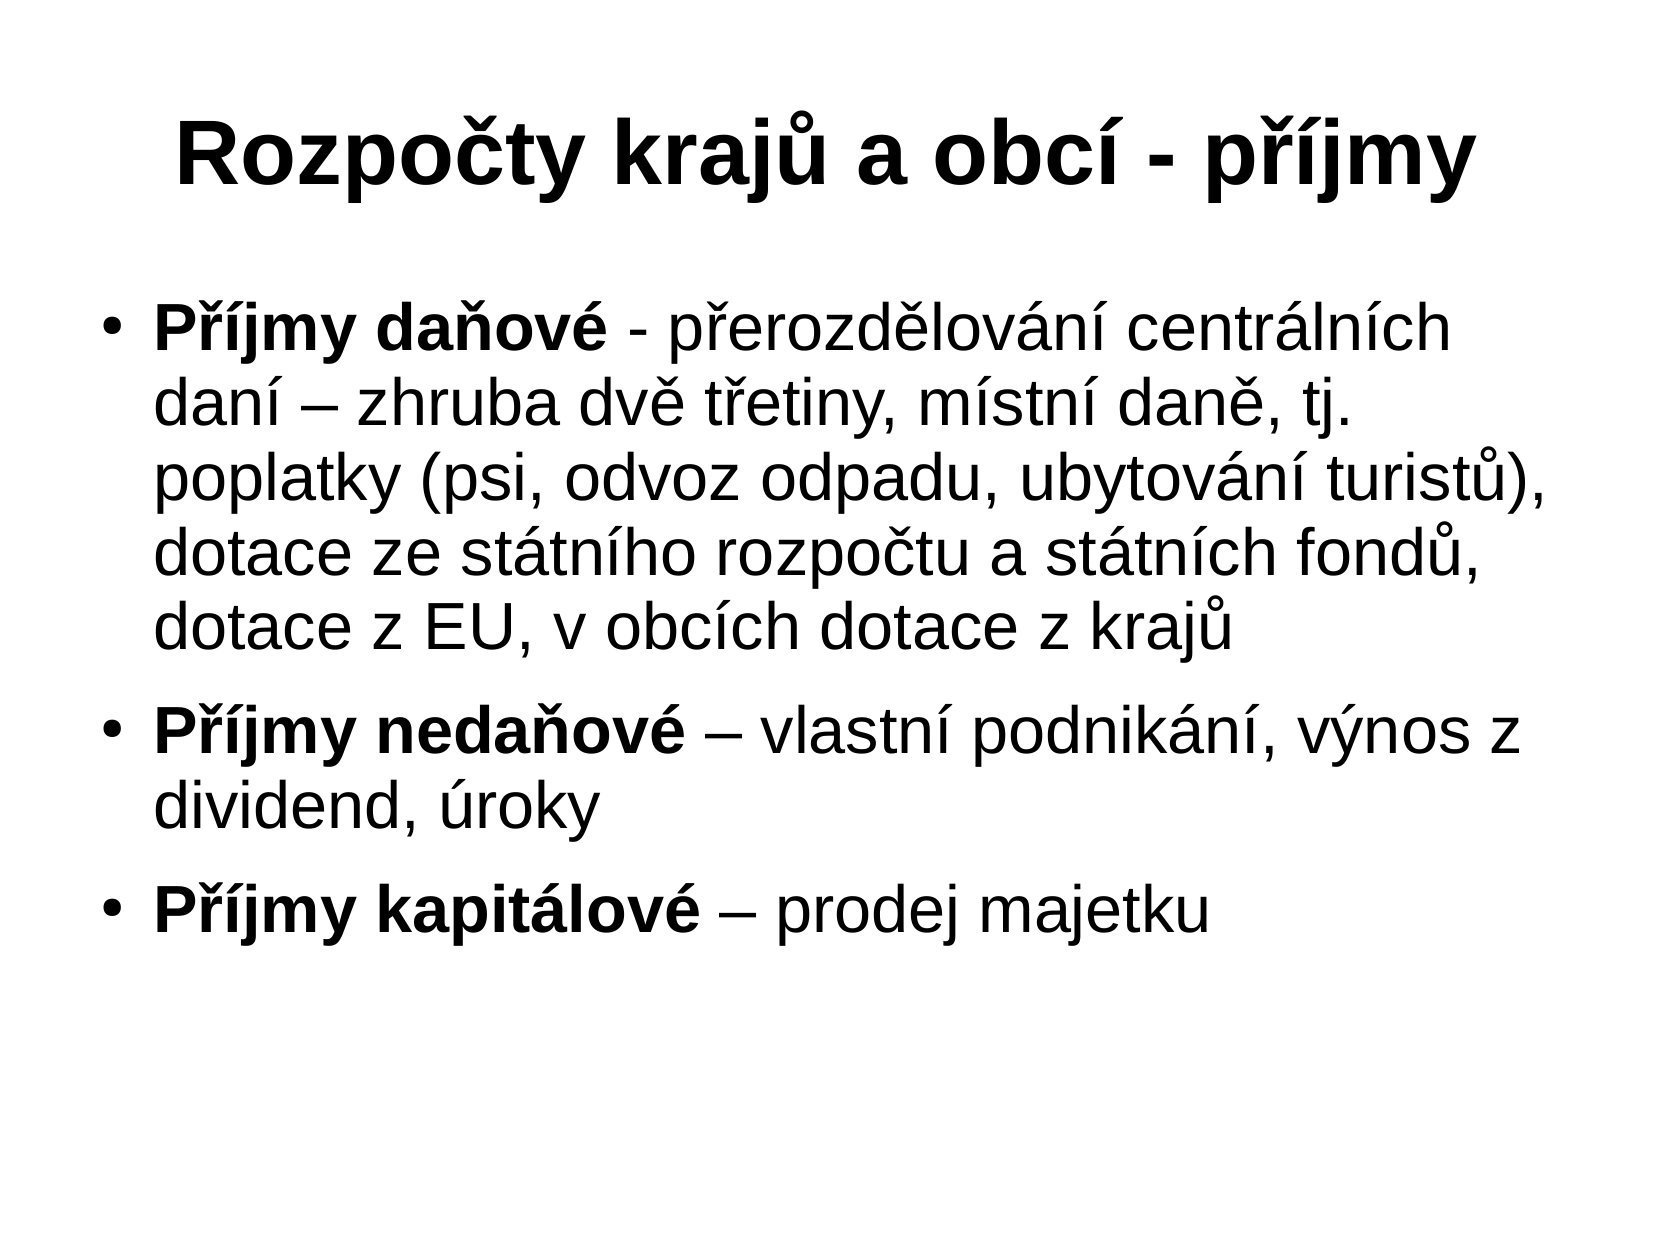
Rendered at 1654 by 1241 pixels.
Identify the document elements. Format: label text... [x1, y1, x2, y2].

title Rozpočty krajů a obcí - příjmy [82, 49, 1571, 257]
list Příjmy daňové - přerozdělování centrálních daní – zhruba dvě třetiny, místní daně, tj. poplatky (psi, odvoz odpadu, ubytování turistů), dotace ze státního rozpočtu a státních fondů, dotace z EU, v obcích dotace z krajů Příjmy nedaňové – vlastní podnikání, výnos z dividend, úroky Příjmy kapitálové – prodej majetku [82, 290, 1571, 1109]
